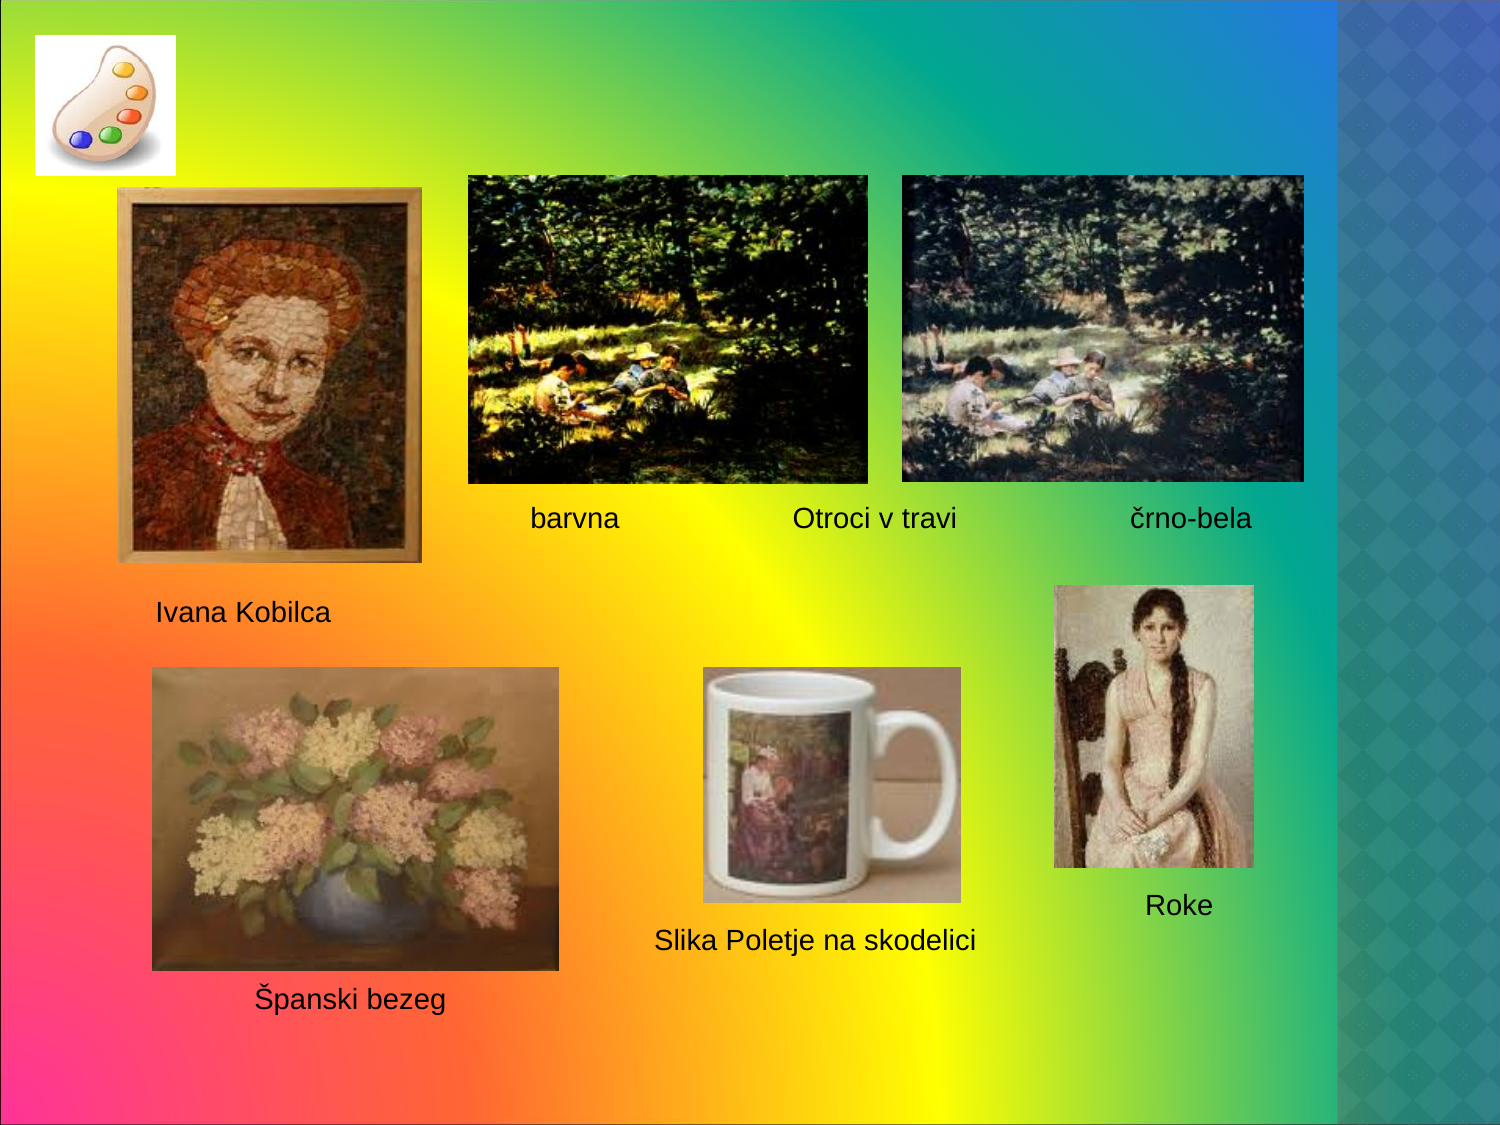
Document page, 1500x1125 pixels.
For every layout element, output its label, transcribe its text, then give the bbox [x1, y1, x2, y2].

text_box Slika Poletje na skodelici [559, 913, 1020, 964]
text_box Ivana Kobilca [140, 585, 469, 636]
picture [0, 0, 1500, 1125]
text_box Španski bezeg [140, 972, 575, 1023]
text_box barvna Otroci v travi črno-bela [515, 492, 1289, 542]
text_box Roke [1031, 878, 1325, 929]
